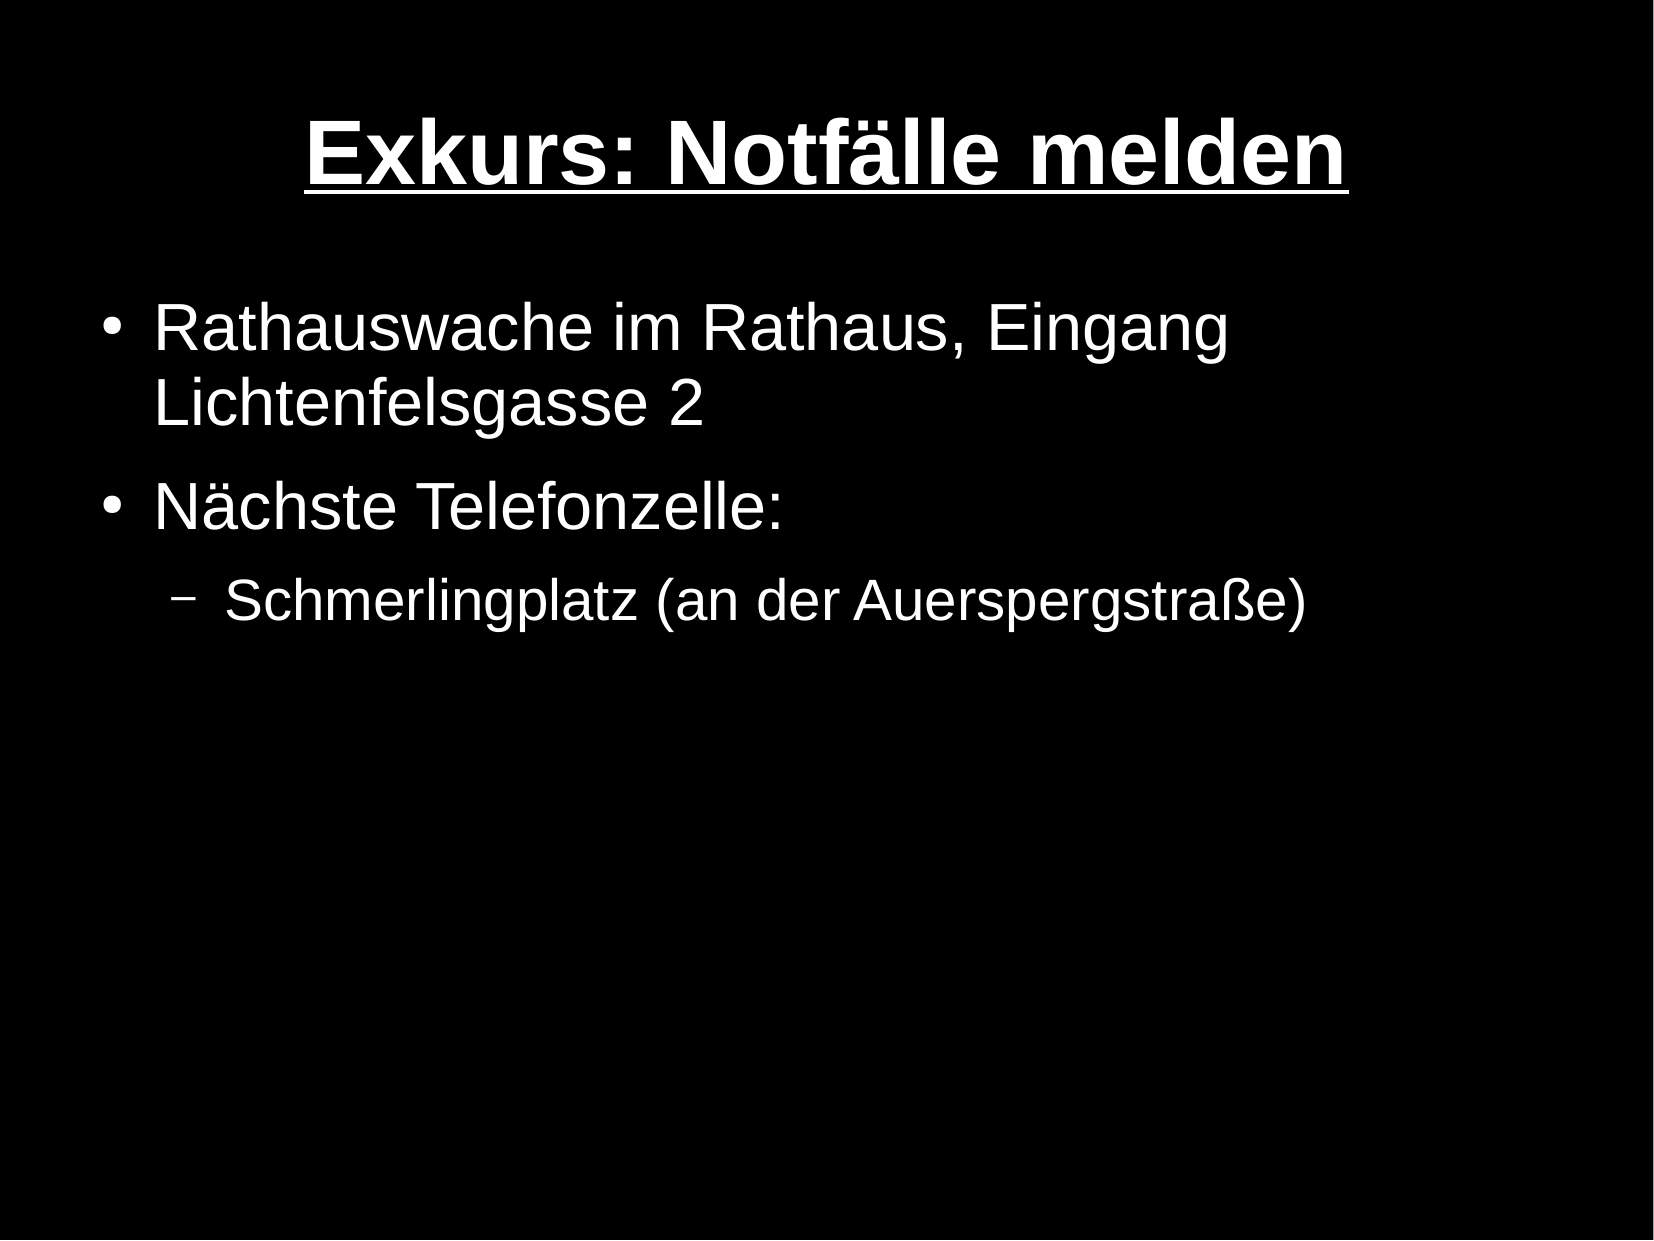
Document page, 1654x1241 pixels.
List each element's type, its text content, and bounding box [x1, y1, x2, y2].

list Rathauswache im Rathaus, Eingang Lichtenfelsgasse 2 Nächste Telefonzelle: Schmerlingplatz (an der Auerspergstraße) [82, 290, 1571, 1010]
title Exkurs: Notfälle melden [82, 49, 1571, 257]
